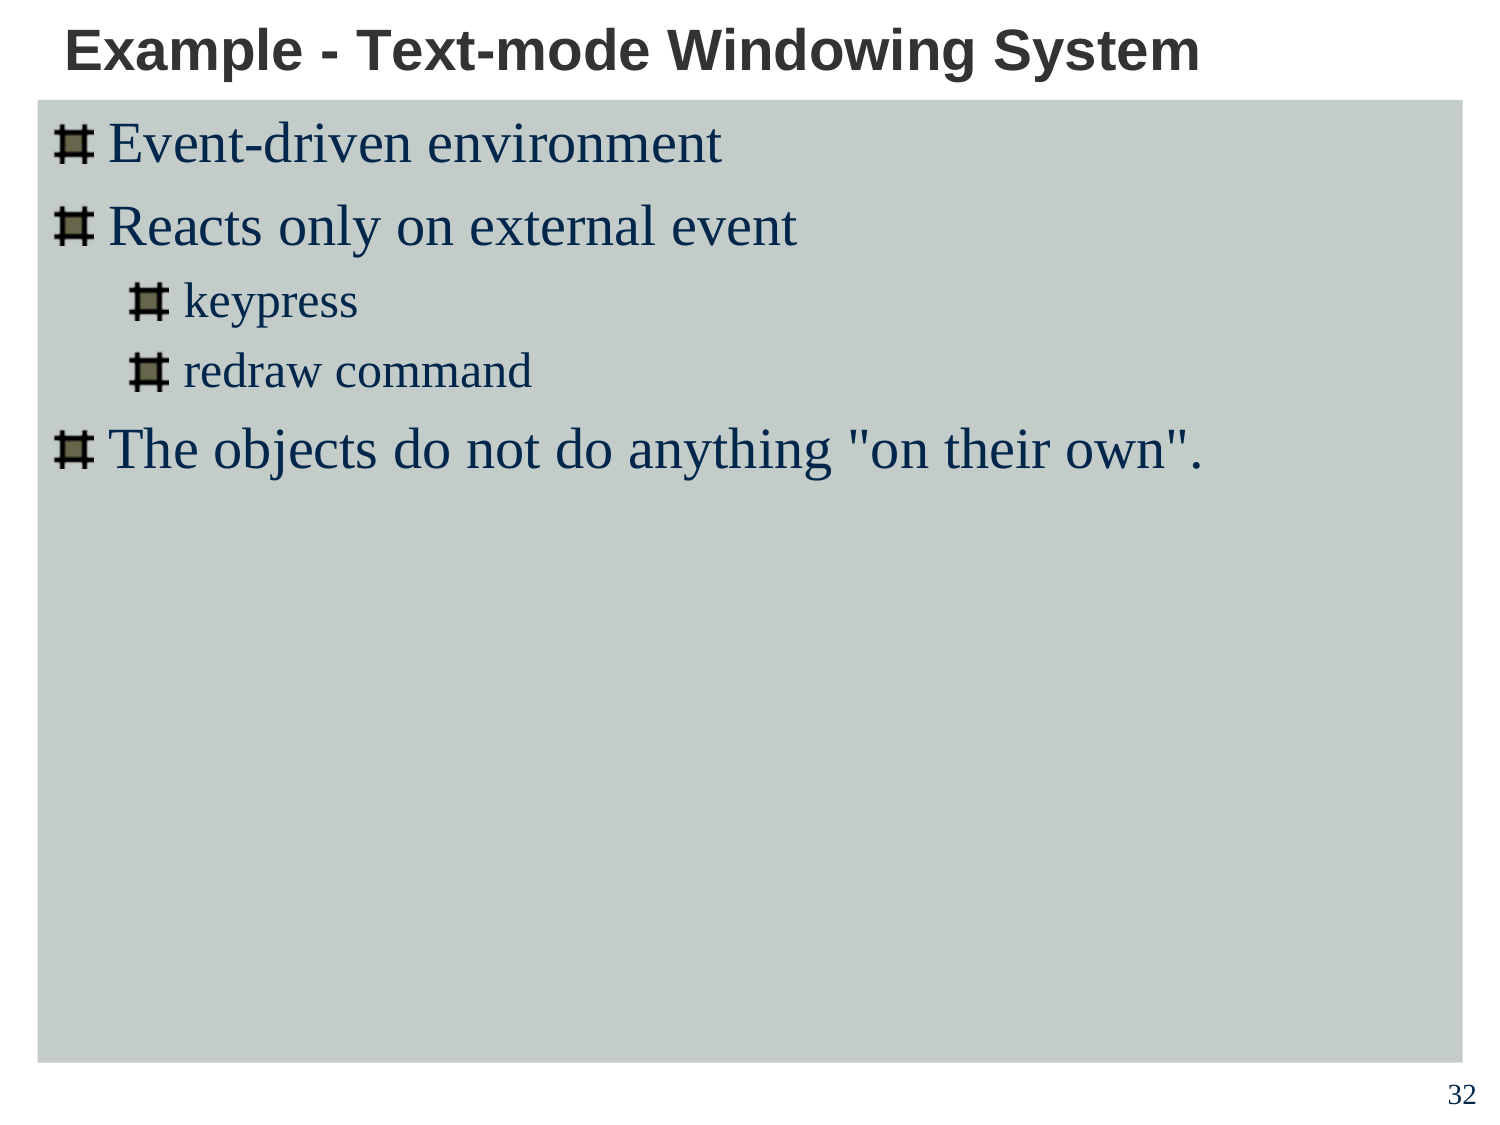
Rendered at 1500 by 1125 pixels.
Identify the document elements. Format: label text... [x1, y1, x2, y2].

title Example - Text-mode Windowing System [50, 0, 1450, 91]
list Event-driven environment Reacts only on external event keypress redraw command The objects do not do anything "on their own". [37, 99, 1463, 1063]
